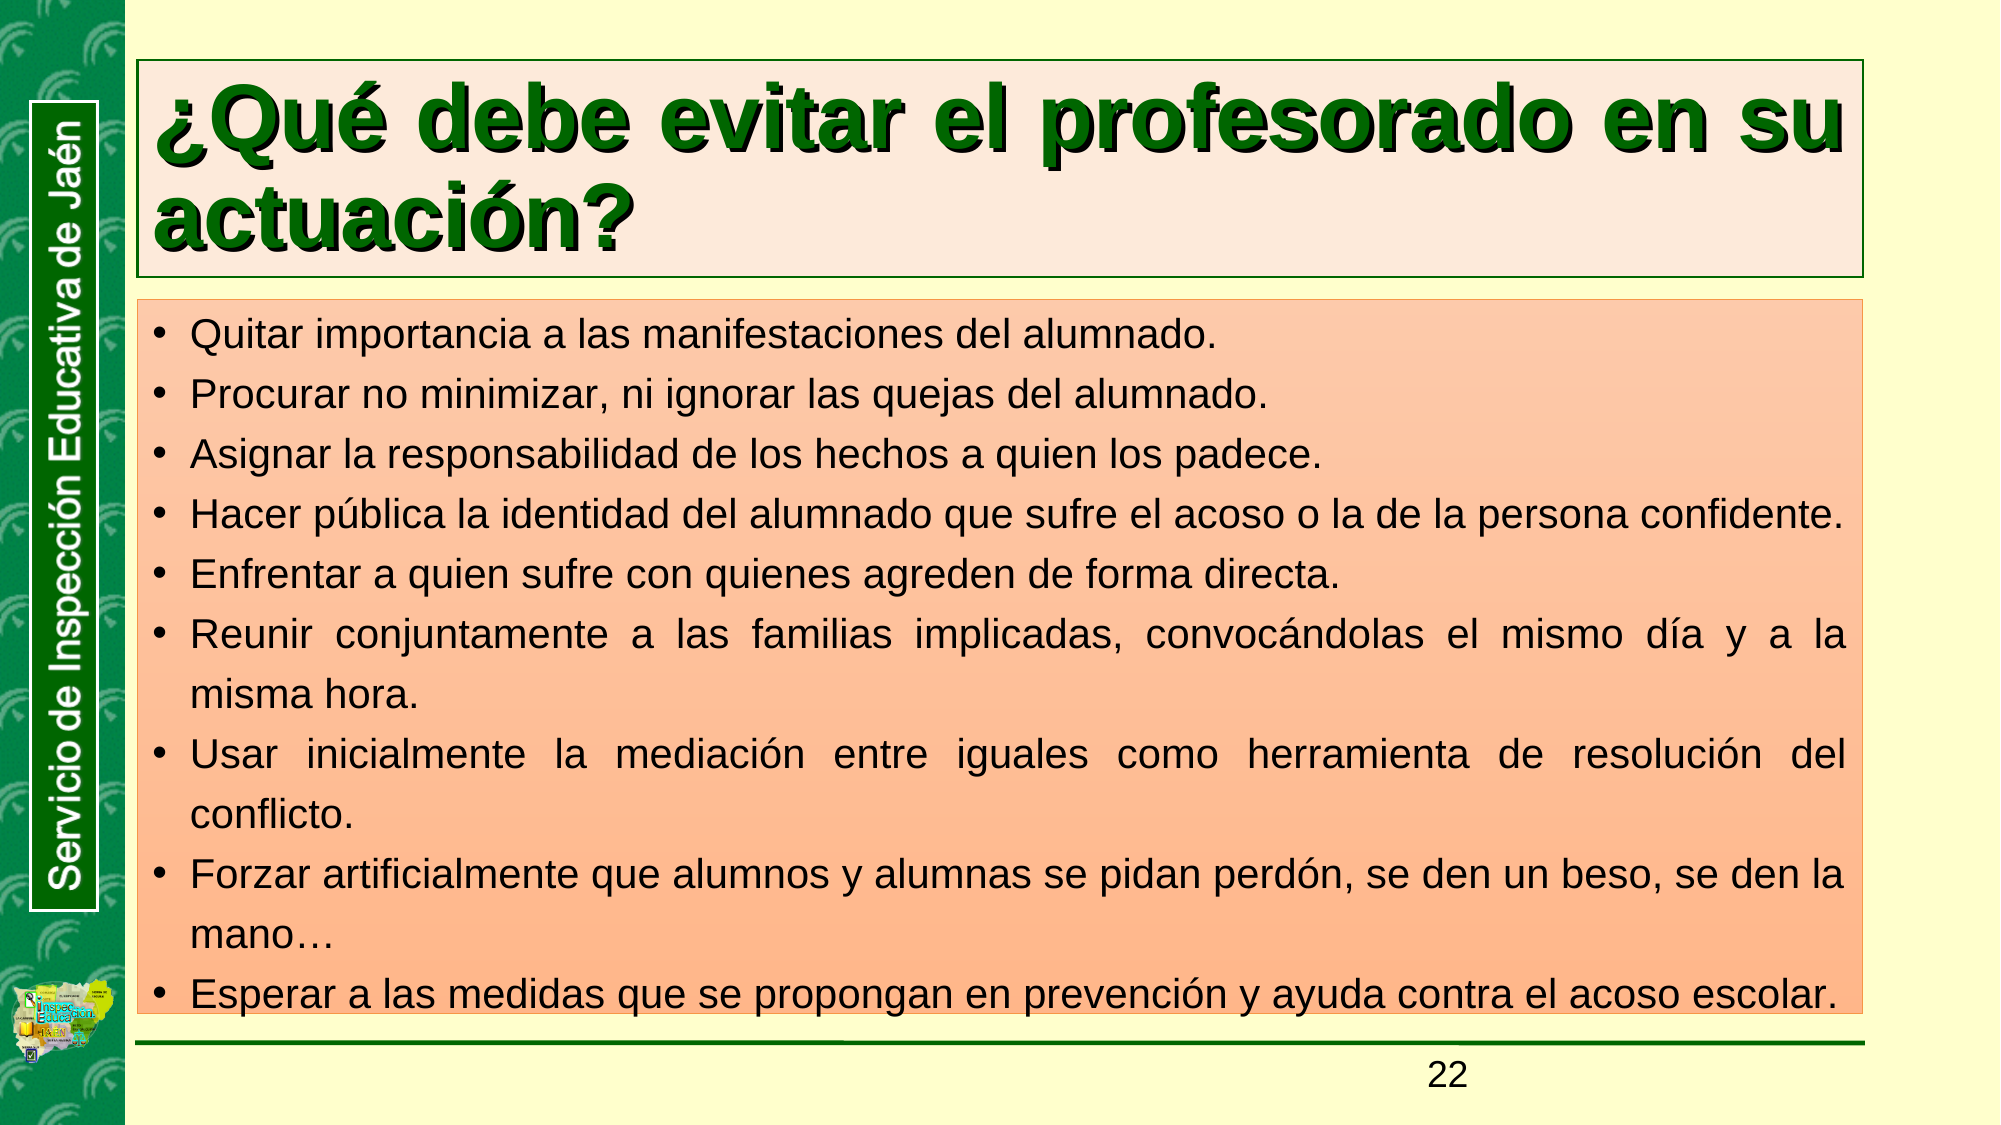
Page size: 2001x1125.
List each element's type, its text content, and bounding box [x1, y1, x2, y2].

picture [0, 0, 125, 1125]
text_box ¿Qué debe evitar el profesorado en su actuación? [137, 59, 1863, 278]
text_box <número> [1412, 1042, 1863, 1103]
text_box Quitar importancia a las manifestaciones del alumnado. Procurar no minimizar, ni ignorar las quejas del alumnado. Asignar la responsabilidad de los hechos a quien los padece. Hacer pública la identidad del alumnado que sufre el acoso o la de la persona confidente. Enfrentar a quien sufre con quienes agreden de forma directa. Reunir conjuntamente a las familias implicadas, convocándolas el mismo día y a la misma hora. Usar inicialmente la mediación entre iguales como herramienta de resolución del conflicto. Forzar artificialmente que alumnos y alumnas se pidan perdón, se den un beso, se den la mano… Esperar a las medidas que se propongan en prevención y ayuda contra el acoso escolar. [137, 299, 1863, 1014]
